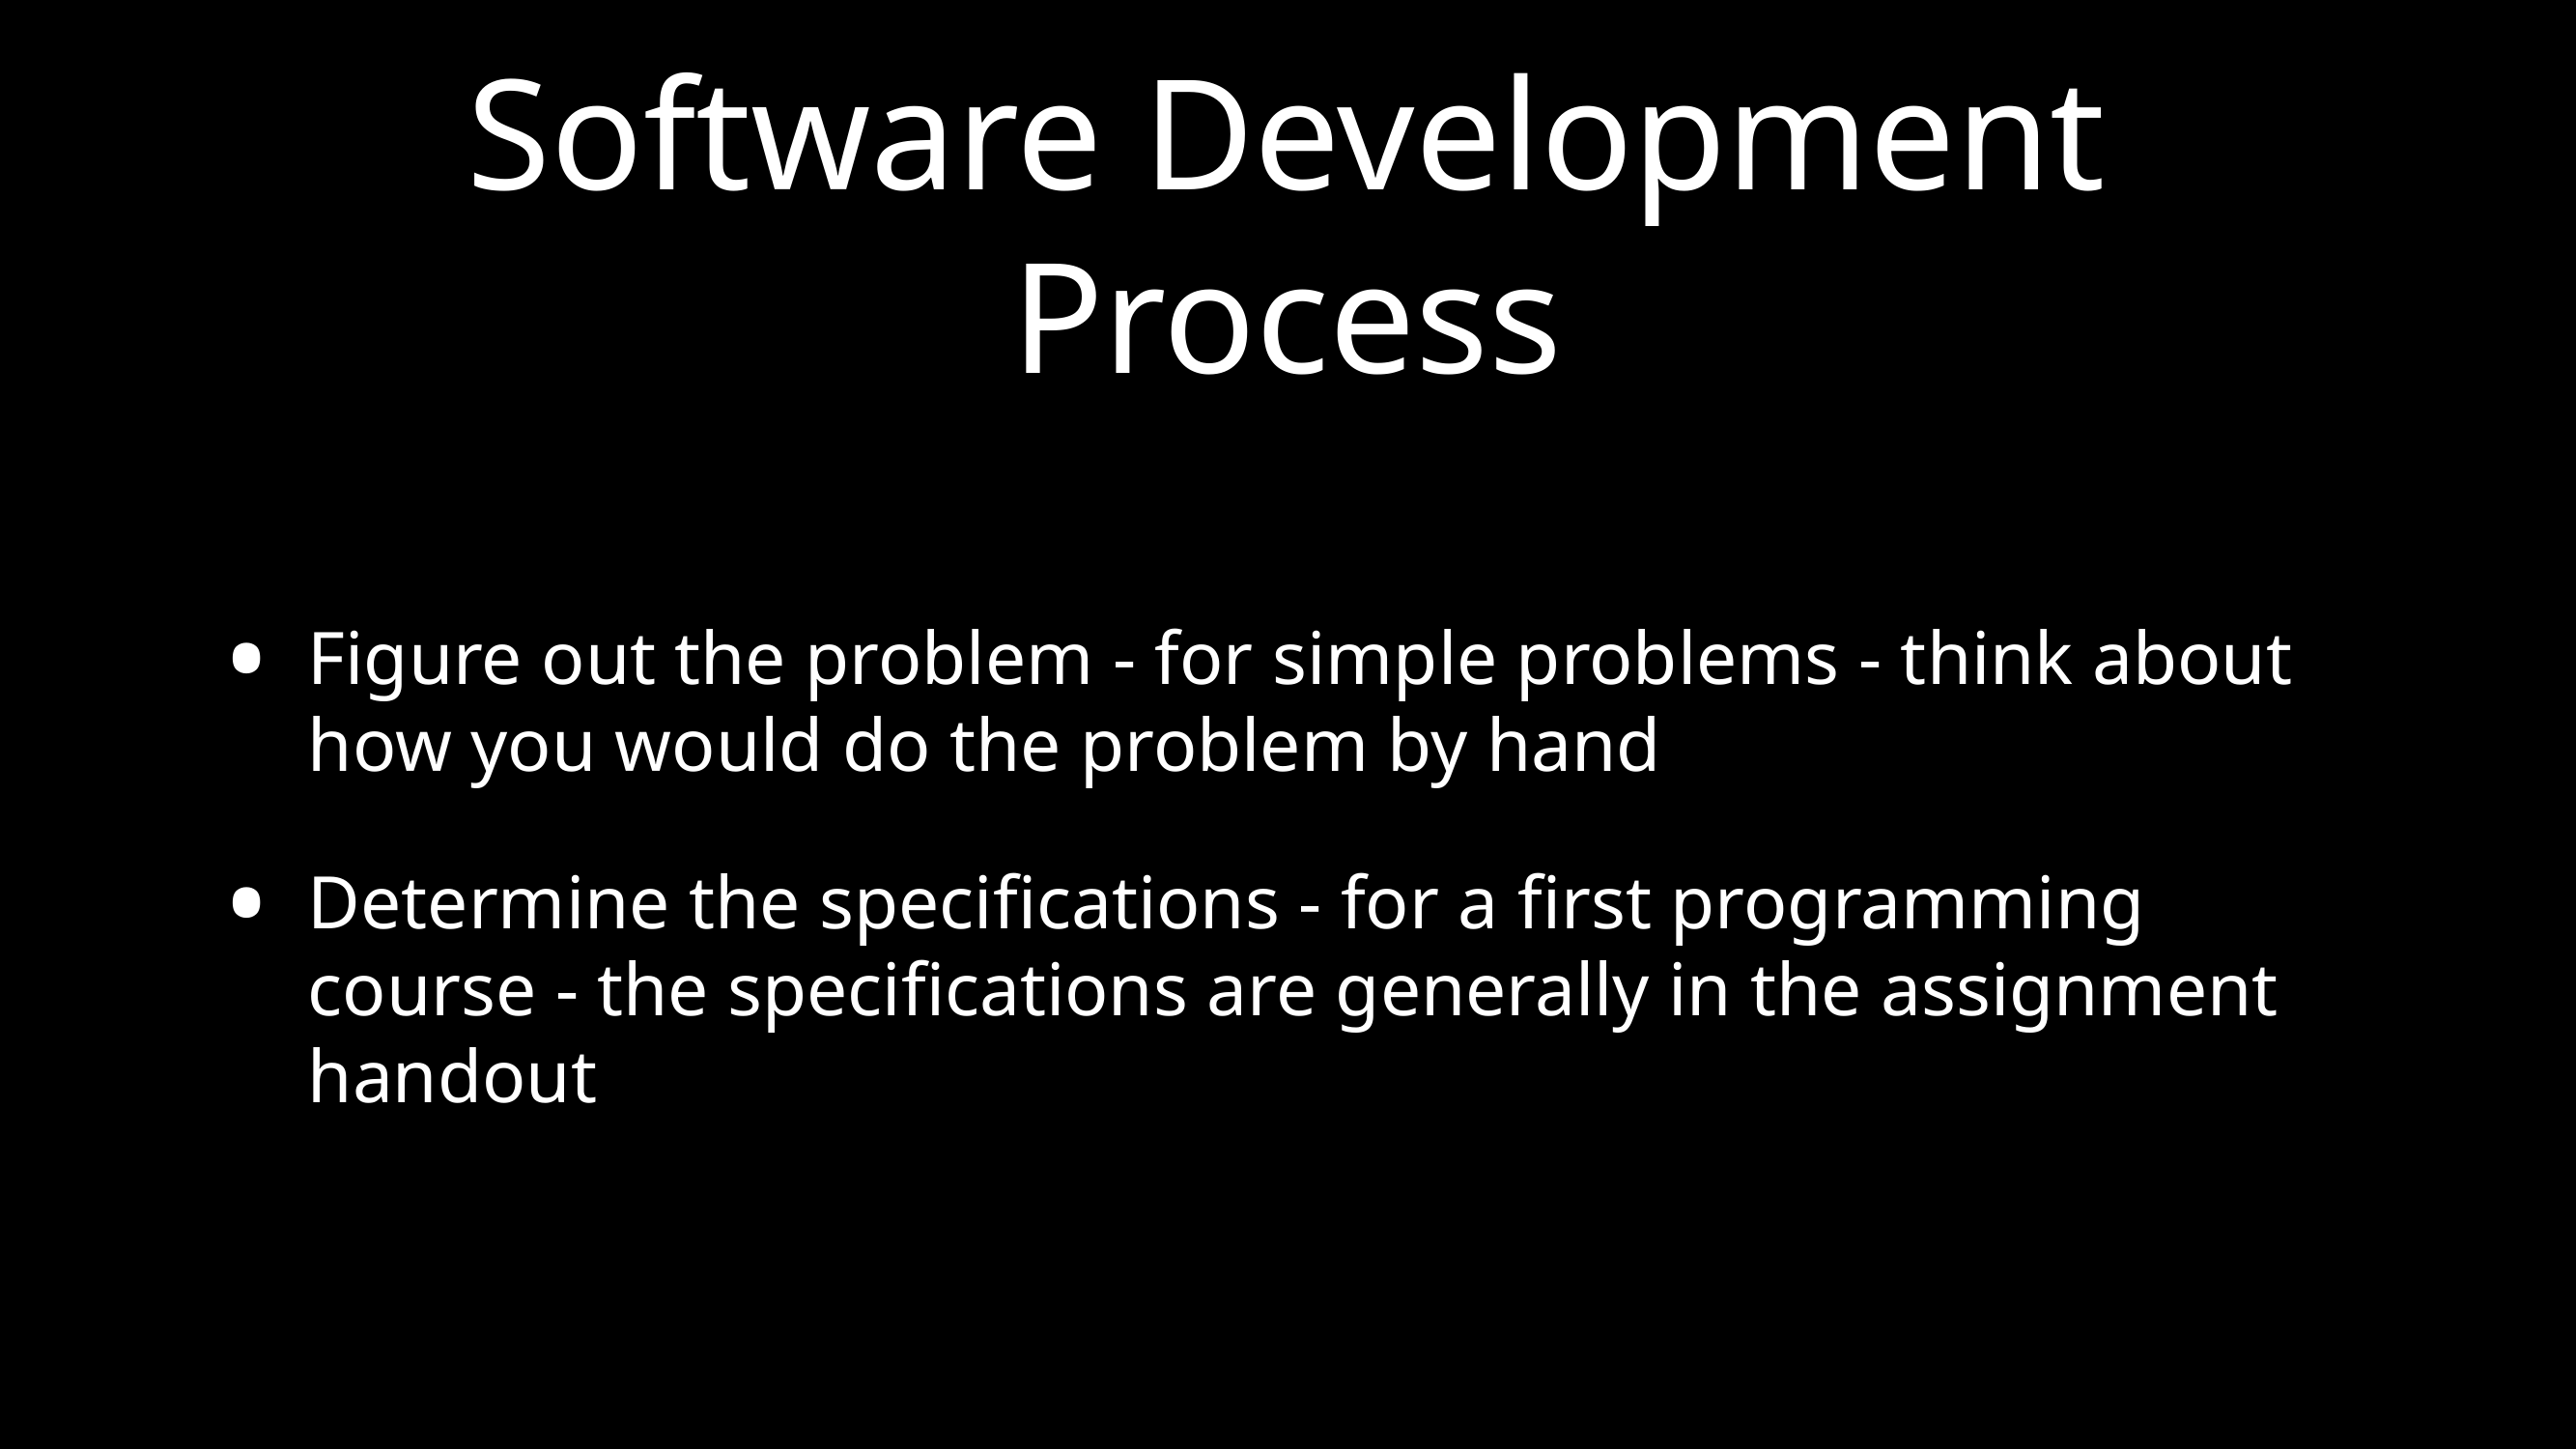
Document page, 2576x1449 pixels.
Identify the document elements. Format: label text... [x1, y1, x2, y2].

list Figure out the problem - for simple problems - think about how you would do the problem by hand Determine the specifications - for a first programming course - the specifications are generally in the assignment handout [183, 412, 2392, 1317]
title Software Development Process [183, 38, 2392, 403]
